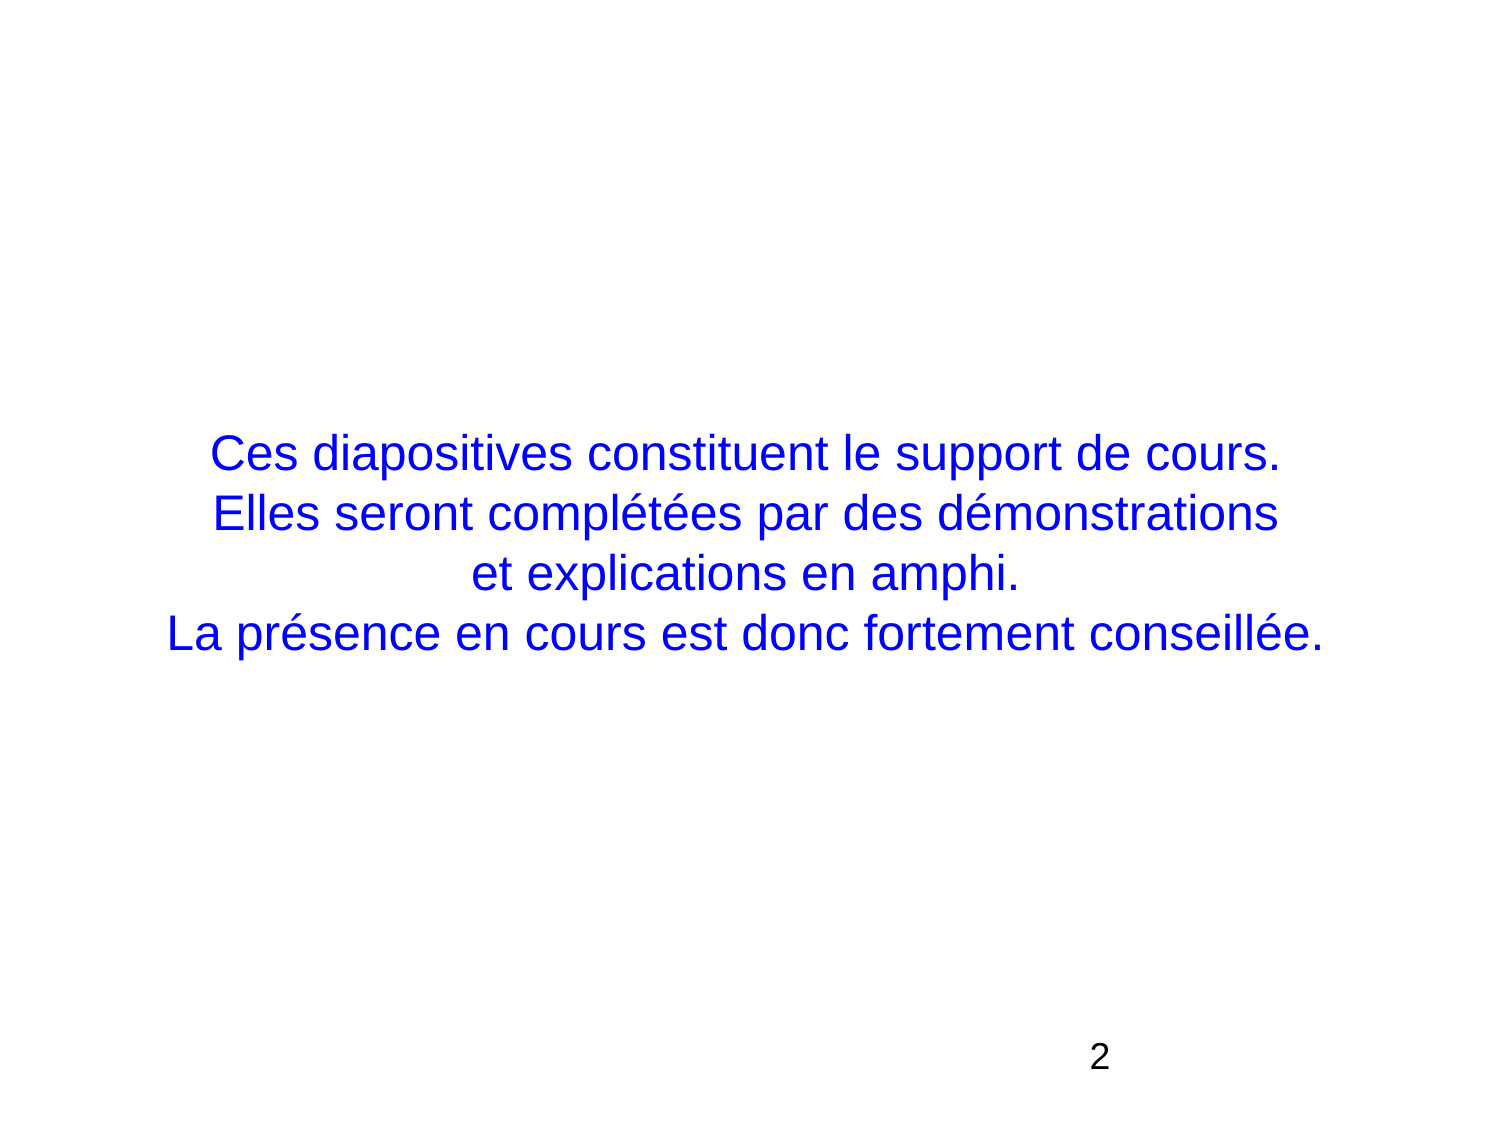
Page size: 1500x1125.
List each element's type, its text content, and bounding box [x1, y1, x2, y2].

text_box Ces diapositives constituent le support de cours. Elles seront complétées par des démonstrations et explications en amphi. La présence en cours est donc fortement conseillée. [151, 412, 1341, 668]
